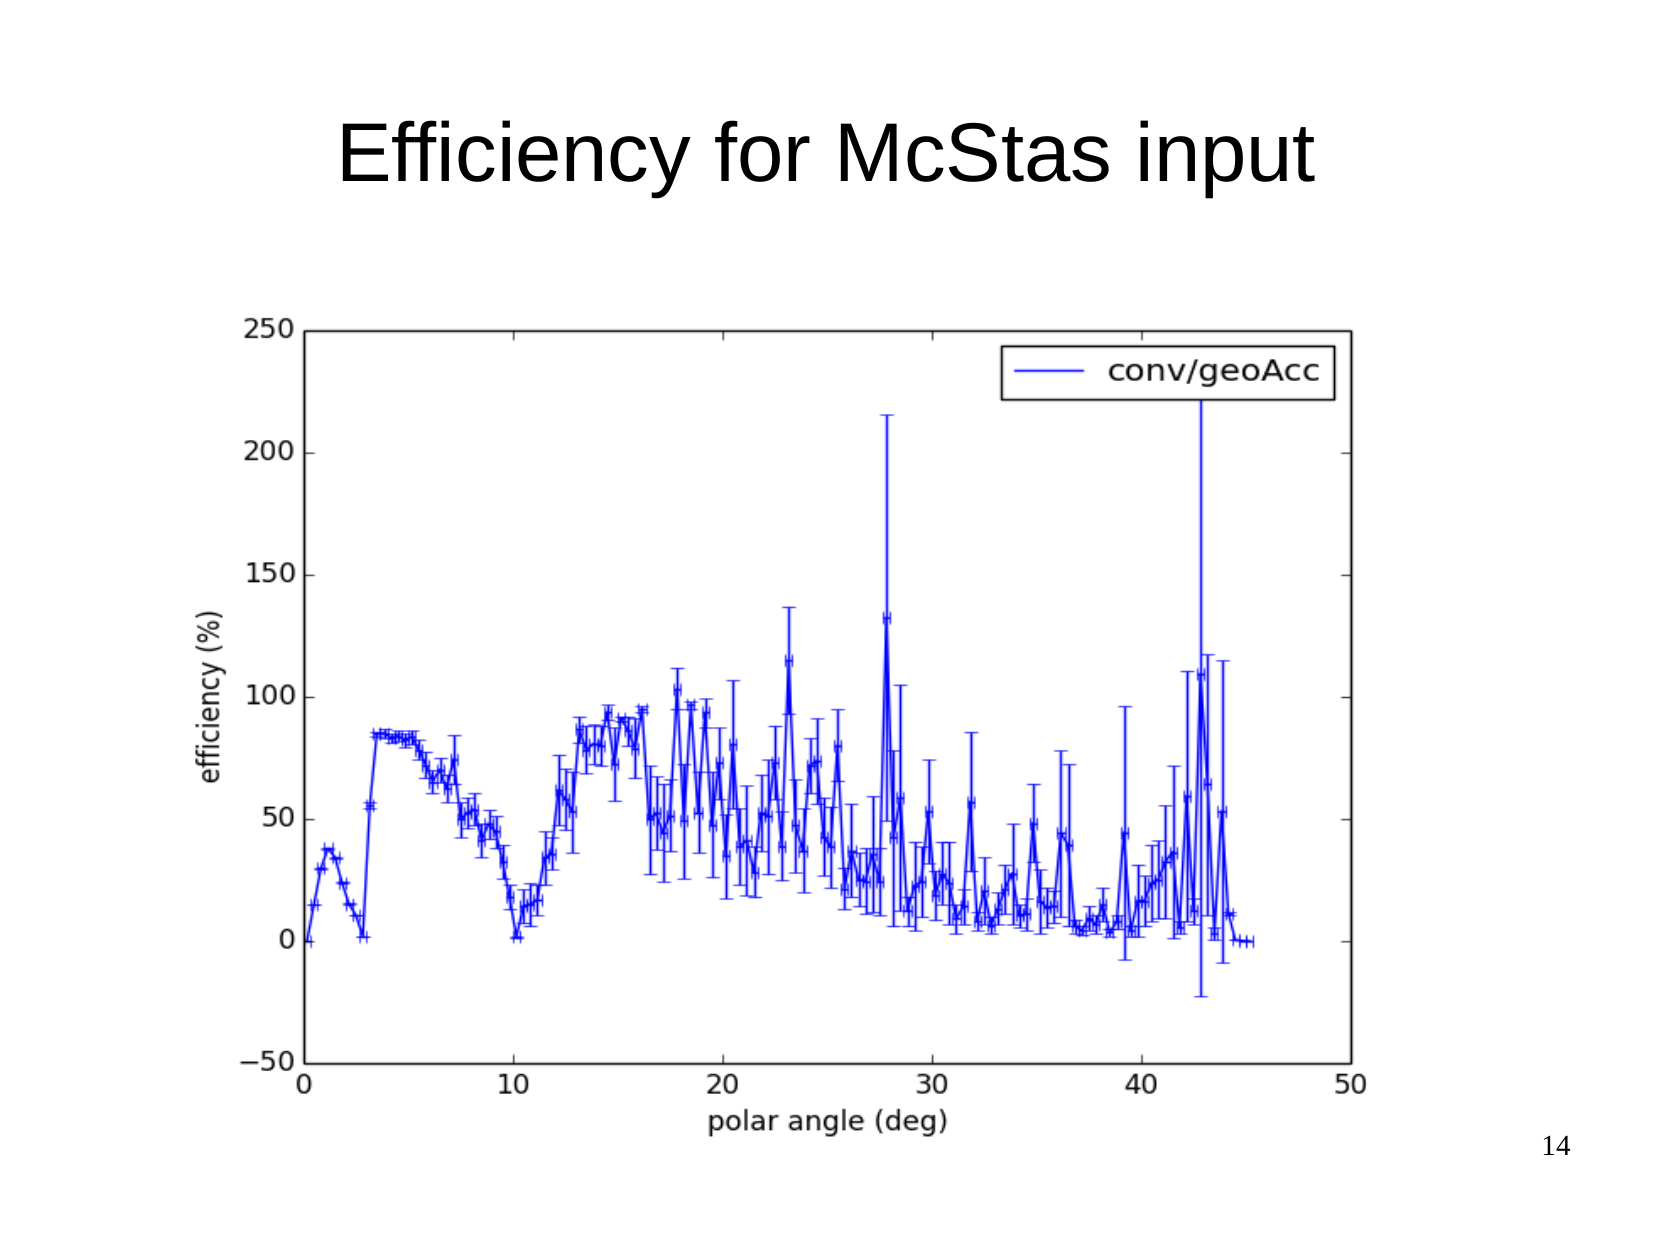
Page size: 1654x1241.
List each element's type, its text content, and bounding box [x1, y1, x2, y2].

picture [135, 239, 1486, 1156]
title Efficiency for McStas input [82, 49, 1571, 257]
